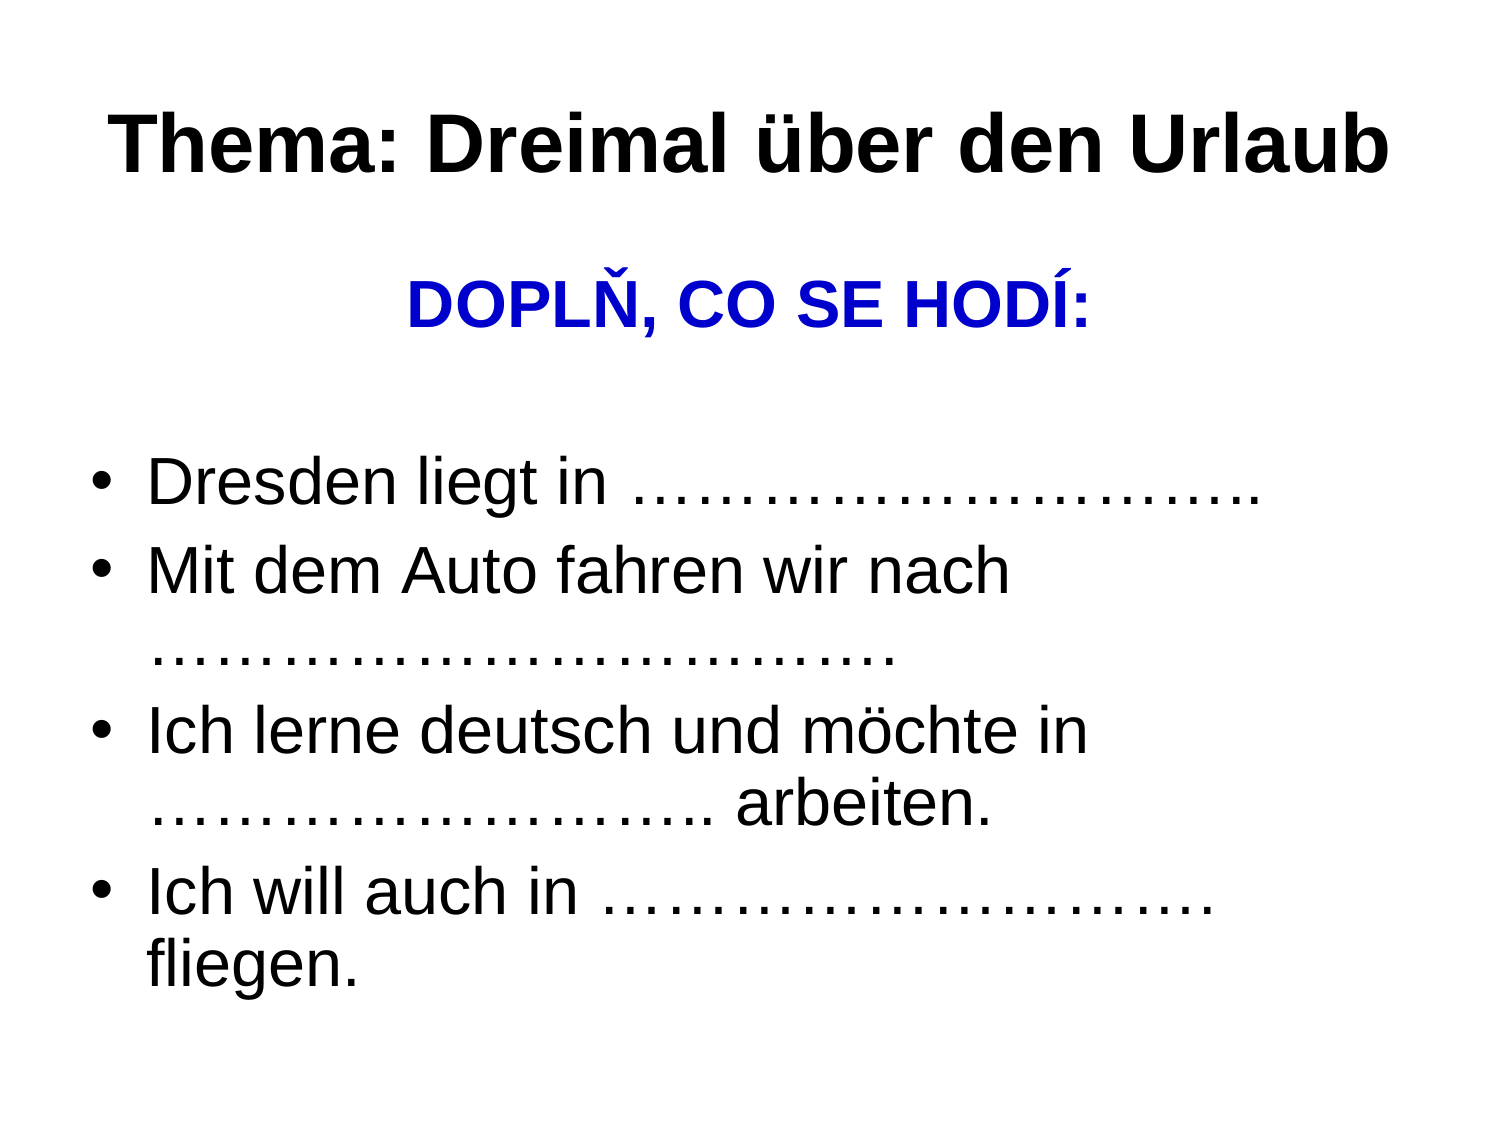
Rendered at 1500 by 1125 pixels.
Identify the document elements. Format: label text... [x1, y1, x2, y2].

list DOPLŇ, CO SE HODÍ: Dresden liegt in ……………………….. Mit dem Auto fahren wir nach ……………………………. Ich lerne deutsch und möchte in …………………….. arbeiten. Ich will auch in ………………………. fliegen. [75, 262, 1426, 1009]
title Thema: Dreimal über den Urlaub [75, 45, 1426, 233]
